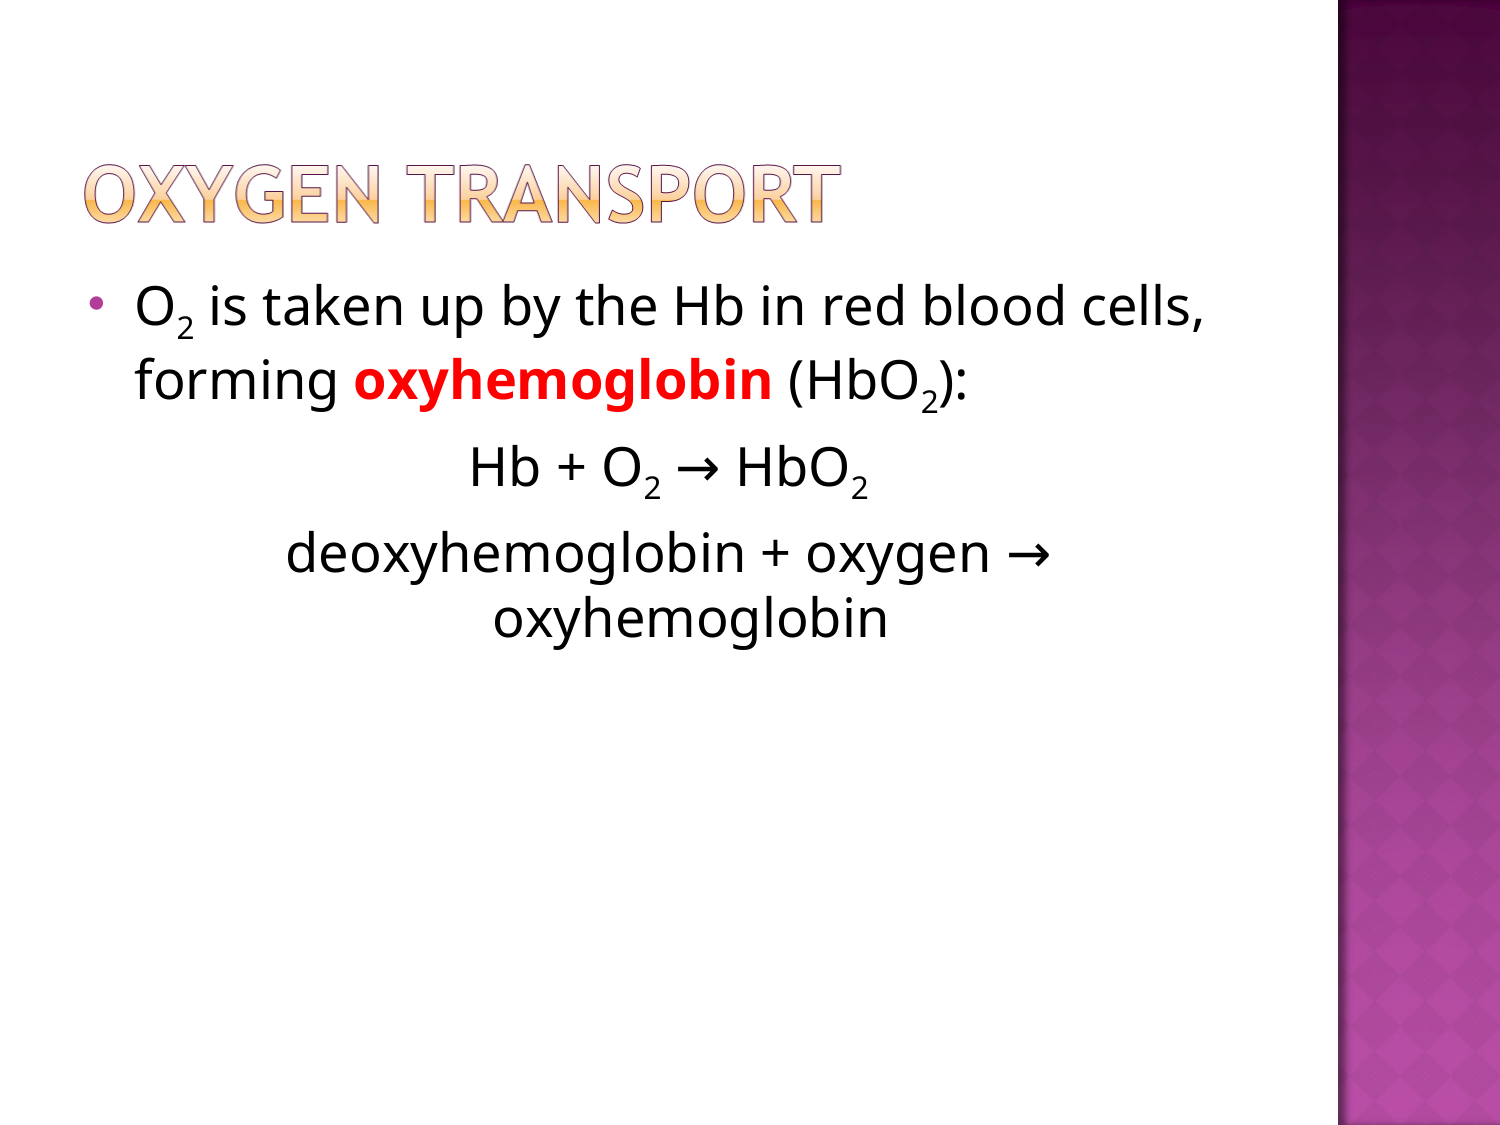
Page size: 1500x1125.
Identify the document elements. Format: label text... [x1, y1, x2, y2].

picture [1337, 0, 1500, 1125]
text_box [34, 52, 1265, 241]
list O2 is taken up by the Hb in red blood cells, forming oxyhemoglobin (HbO2): Hb + O2 → HbO2 deoxyhemoglobin + oxygen → oxyhemoglobin [75, 263, 1263, 1060]
